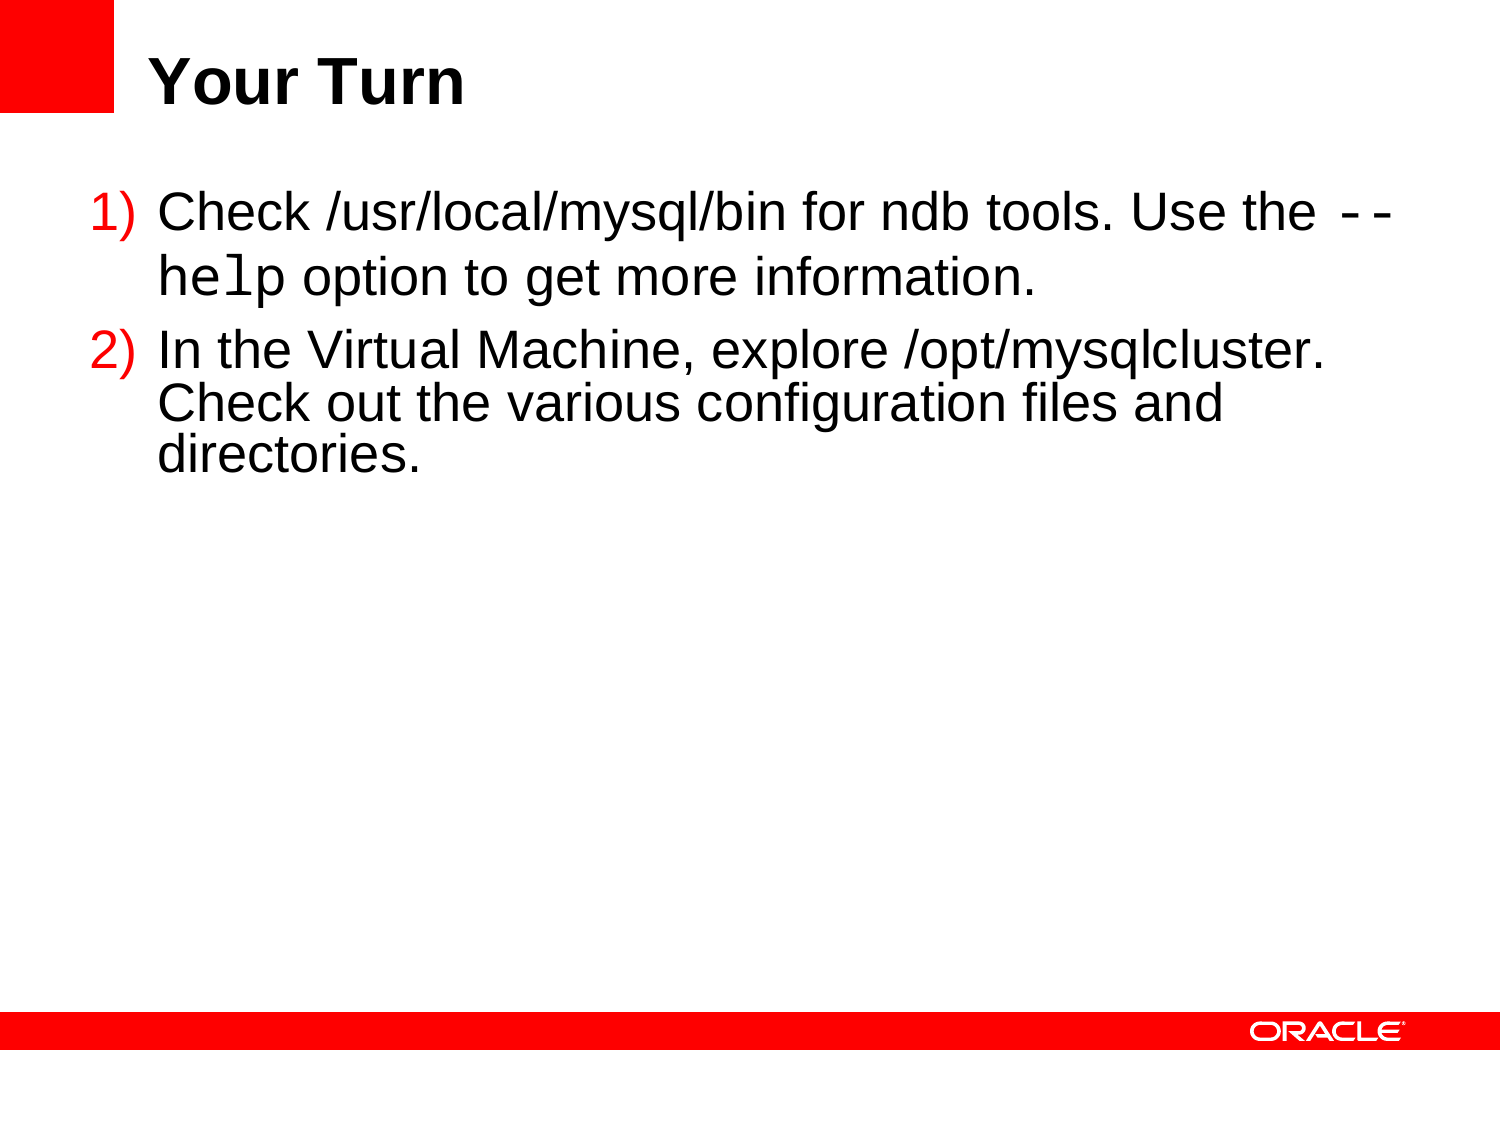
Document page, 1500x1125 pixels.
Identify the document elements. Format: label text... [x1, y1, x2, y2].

text_box Check /usr/local/mysql/bin for ndb tools. Use the --help option to get more information. In the Virtual Machine, explore /opt/mysqlcluster. Check out the various configuration files and directories. [75, 169, 1426, 491]
title Your Turn [147, 8, 1392, 119]
picture [0, 1012, 1500, 1050]
picture [0, 0, 114, 113]
